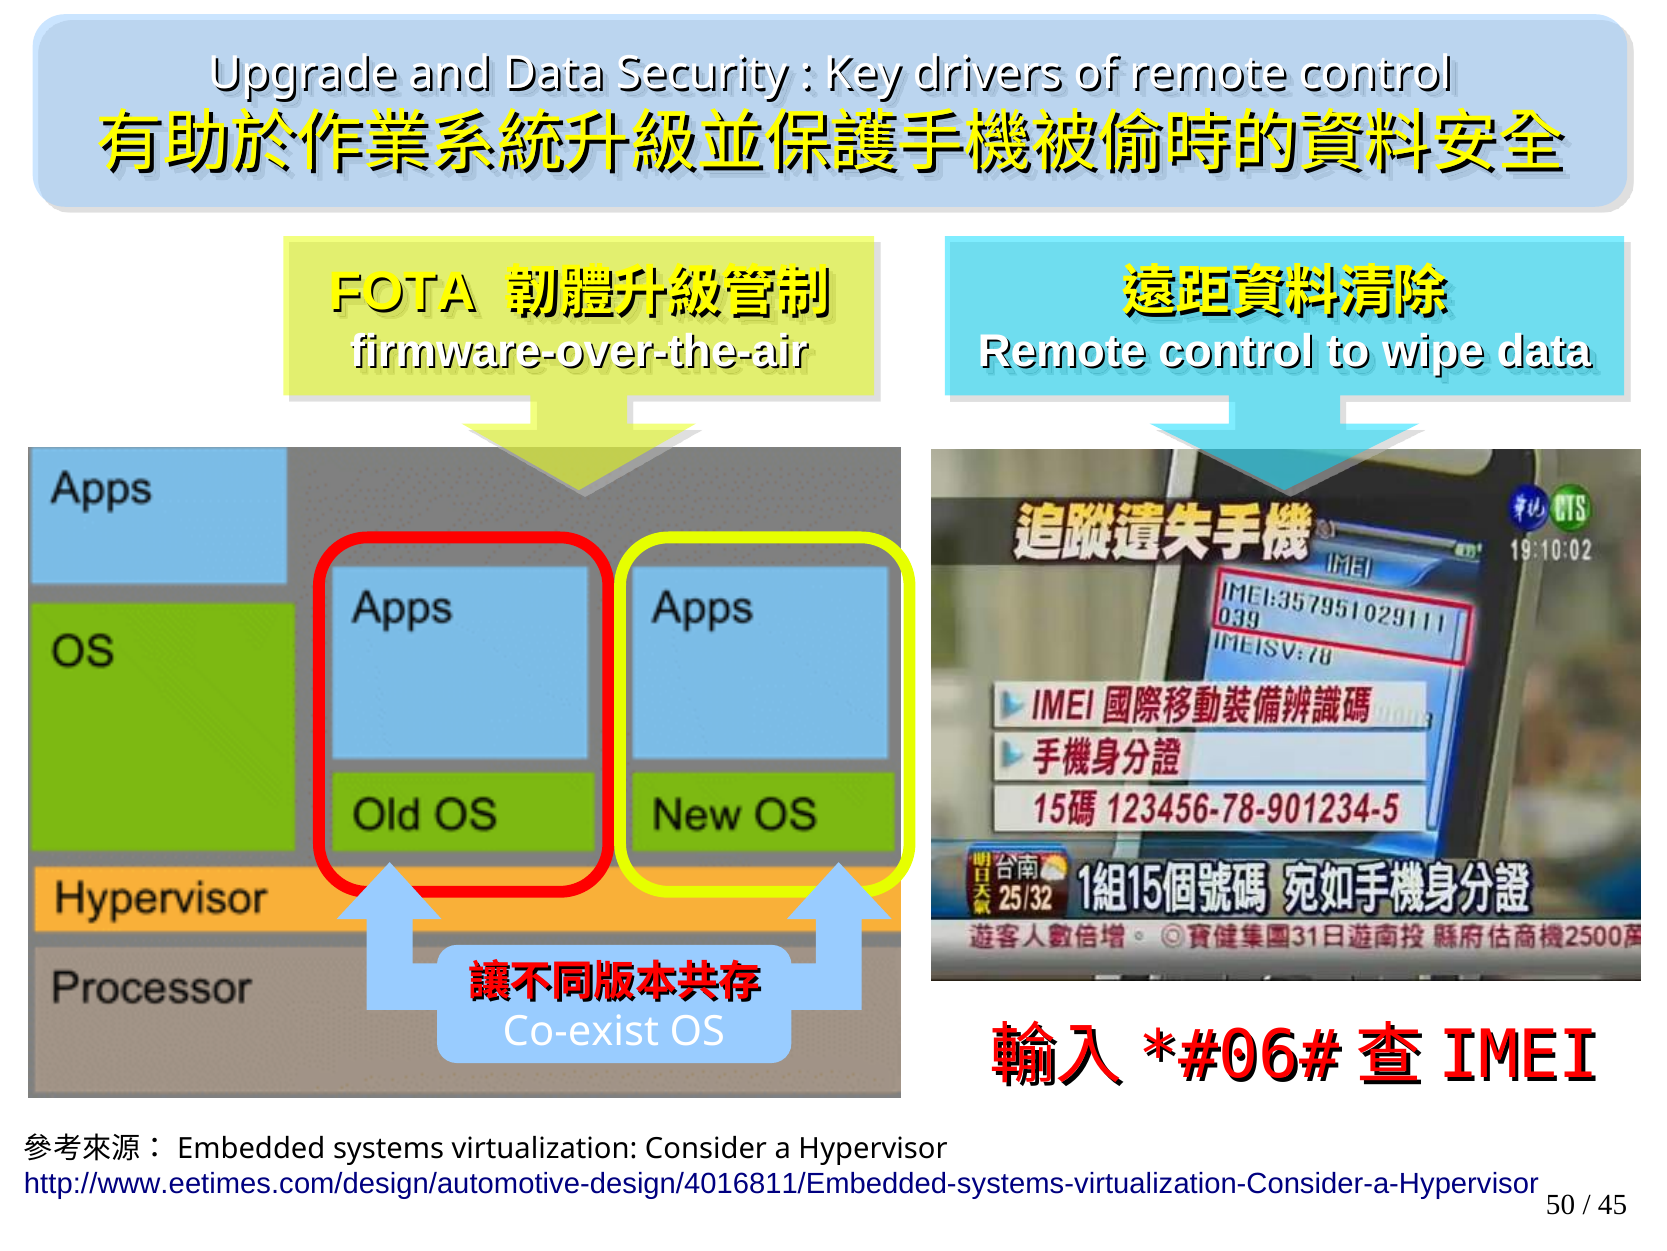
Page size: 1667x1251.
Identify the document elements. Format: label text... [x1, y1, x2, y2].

picture [413, 853, 815, 963]
text_box [336, 862, 442, 1010]
text_box Upgrade and Data Security : Key drivers of remote control 有助於作業系統升級並保護手機被偷時的資料安全 [32, 14, 1628, 207]
text_box 參考來源：Embedded systems virtualization: Consider a Hypervisor http://www.eetimes.com/design/automotive-design/4016811/Embedded-systems-virtualization-Consider-a-Hypervisor [9, 1122, 1667, 1214]
text_box FOTA 韌體升級管制 firmware-over-the-air [283, 236, 875, 491]
text_box 輸入*#06#查IMEI [974, 1003, 1625, 1099]
text_box 遠距資料清除 Remote control to wipe data [944, 236, 1625, 491]
picture [325, 544, 602, 885]
picture [626, 544, 901, 885]
text_box [786, 862, 892, 1010]
picture [28, 447, 901, 1098]
text_box 讓不同版本共存 Co-exist OS [437, 944, 792, 1064]
picture [931, 449, 1641, 981]
